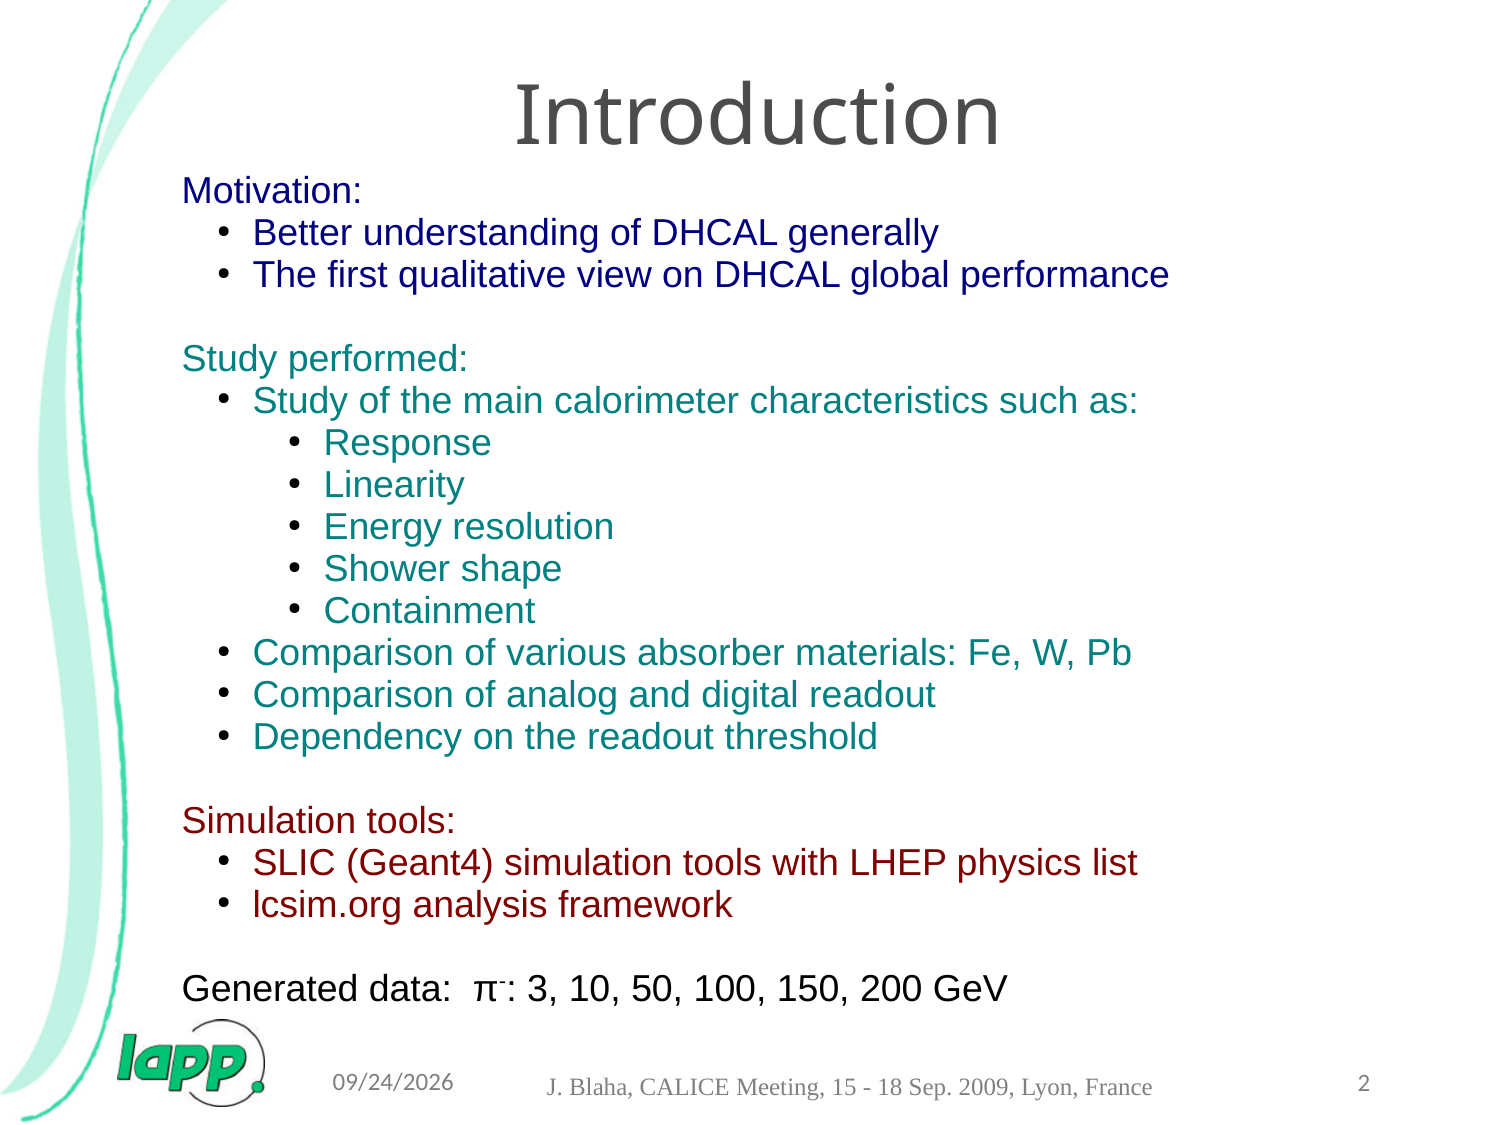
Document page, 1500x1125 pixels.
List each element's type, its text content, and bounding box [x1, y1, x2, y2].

picture [0, 0, 311, 1125]
title Introduction [32, 18, 1486, 208]
text_box Motivation: Better understanding of DHCAL generally The first qualitative view on DHCAL global performance Study performed: Study of the main calorimeter characteristics such as: Response Linearity Energy resolution Shower shape Containment Comparison of various absorber materials: Fe, W, Pb Comparison of analog and digital readout Dependency on the readout threshold Simulation tools: SLIC (Geant4) simulation tools with LHEP physics list lcsim.org analysis framework Generated data: π-: 3, 10, 50, 100, 150, 200 GeV [166, 161, 1456, 1018]
